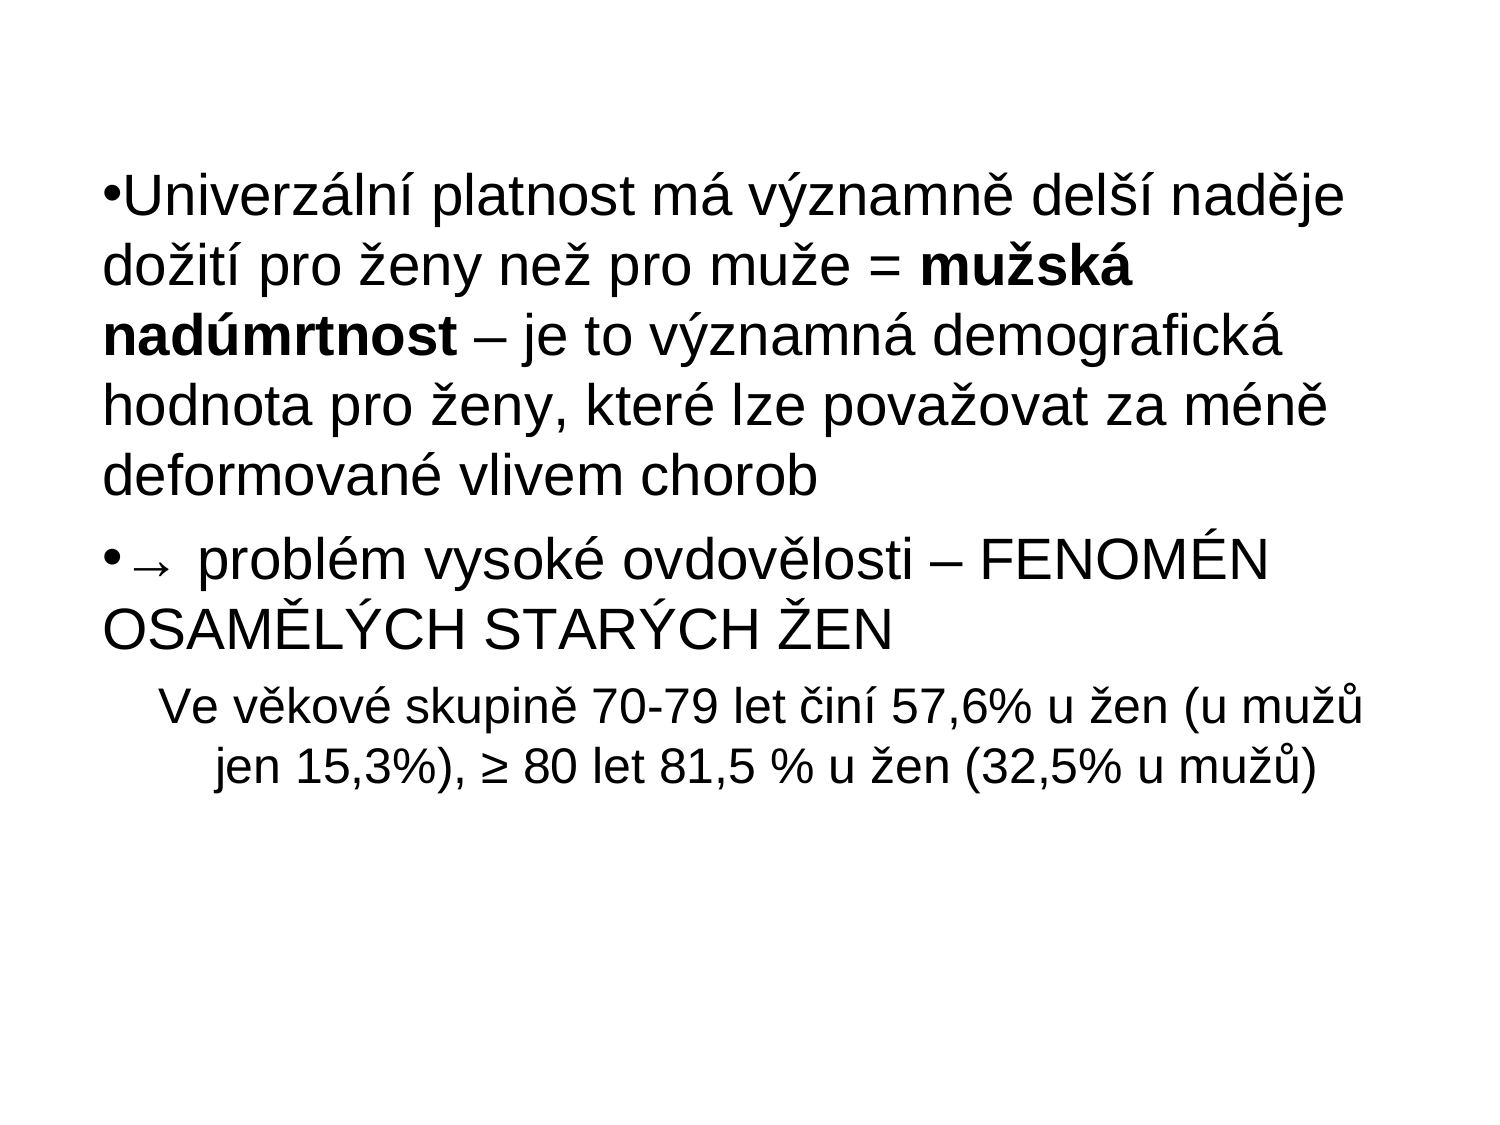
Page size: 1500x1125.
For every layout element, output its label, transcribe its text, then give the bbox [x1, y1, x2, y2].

list Univerzální platnost má významně delší naděje dožití pro ženy než pro muže = mužská nadúmrtnost – je to významná demografická hodnota pro ženy, které lze považovat za méně deformované vlivem chorob → problém vysoké ovdovělosti – FENOMÉN OSAMĚLÝCH STARÝCH ŽEN Ve věkové skupině 70-79 let činí 57,6% u žen (u mužů jen 15,3%), ≥ 80 let 81,5 % u žen (32,5% u mužů) [87, 149, 1438, 893]
